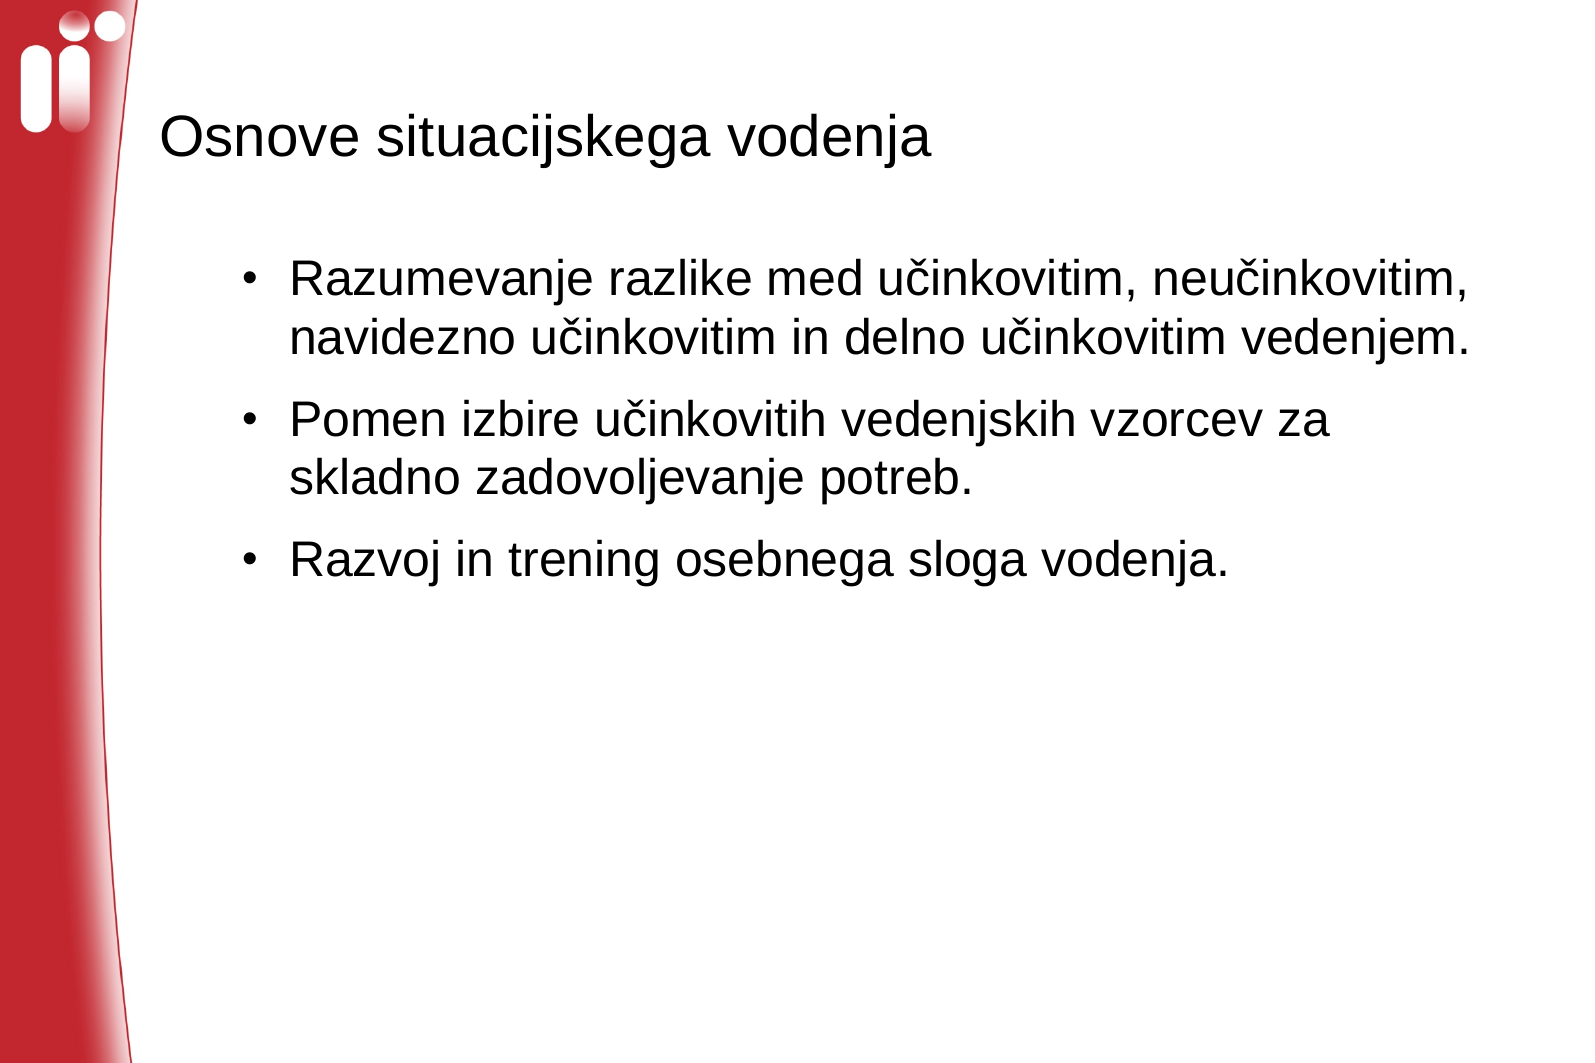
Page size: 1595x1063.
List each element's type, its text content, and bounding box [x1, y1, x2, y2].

picture [0, 0, 1414, 1063]
list Razumevanje razlike med učinkovitim, neučinkovitim, navidezno učinkovitim in delno učinkovitim vedenjem. Pomen izbire učinkovitih vedenjskih vzorcev za skladno zadovoljevanje potreb. Razvoj in trening osebnega sloga vodenja. [147, 248, 1515, 1063]
title Osnove situacijskega vodenja [159, 22, 1515, 248]
